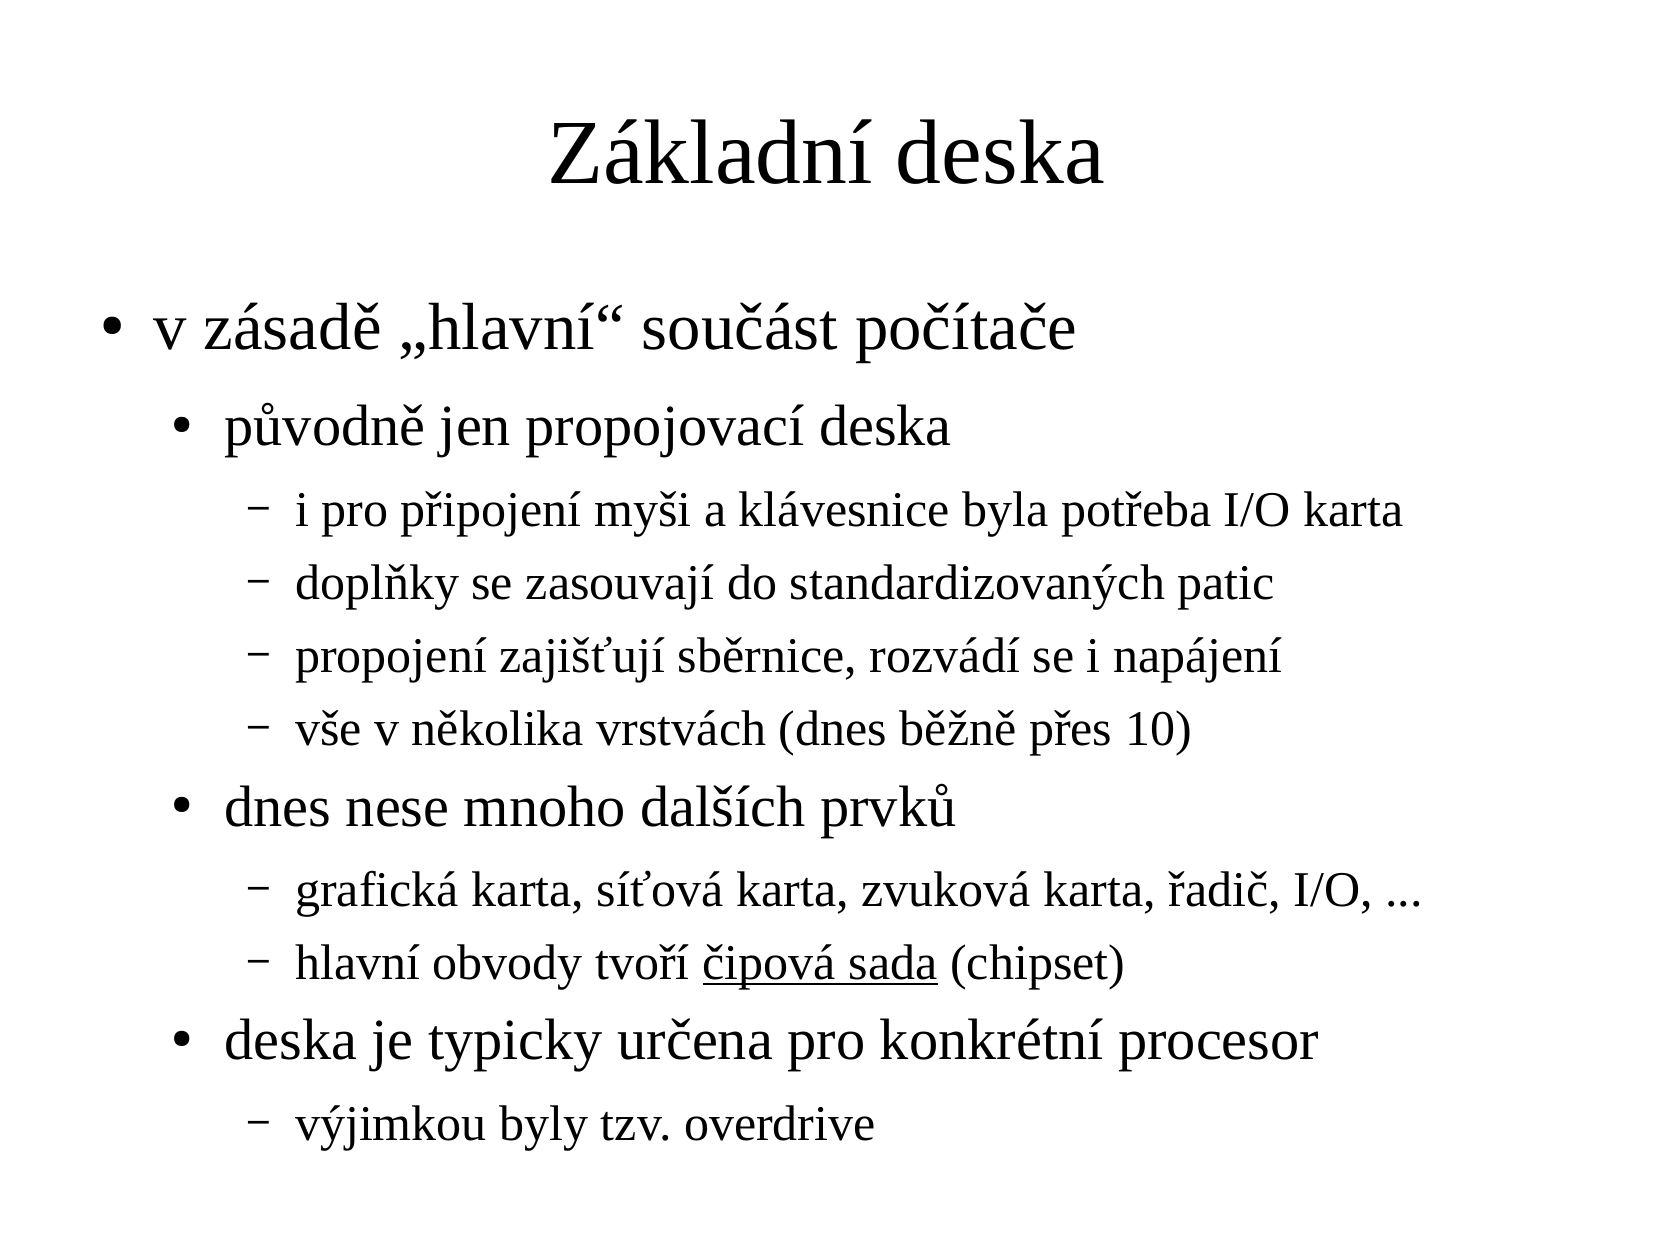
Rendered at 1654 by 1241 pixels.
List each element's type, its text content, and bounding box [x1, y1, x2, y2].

list v zásadě „hlavní“ součást počítače původně jen propojovací deska i pro připojení myši a klávesnice byla potřeba I/O karta doplňky se zasouvají do standardizovaných patic propojení zajišťují sběrnice, rozvádí se i napájení vše v několika vrstvách (dnes běžně přes 10) dnes nese mnoho dalších prvků grafická karta, síťová karta, zvuková karta, řadič, I/O, ... hlavní obvody tvoří čipová sada (chipset) deska je typicky určena pro konkrétní procesor výjimkou byly tzv. overdrive [82, 290, 1571, 1162]
title Základní deska [82, 56, 1571, 250]
